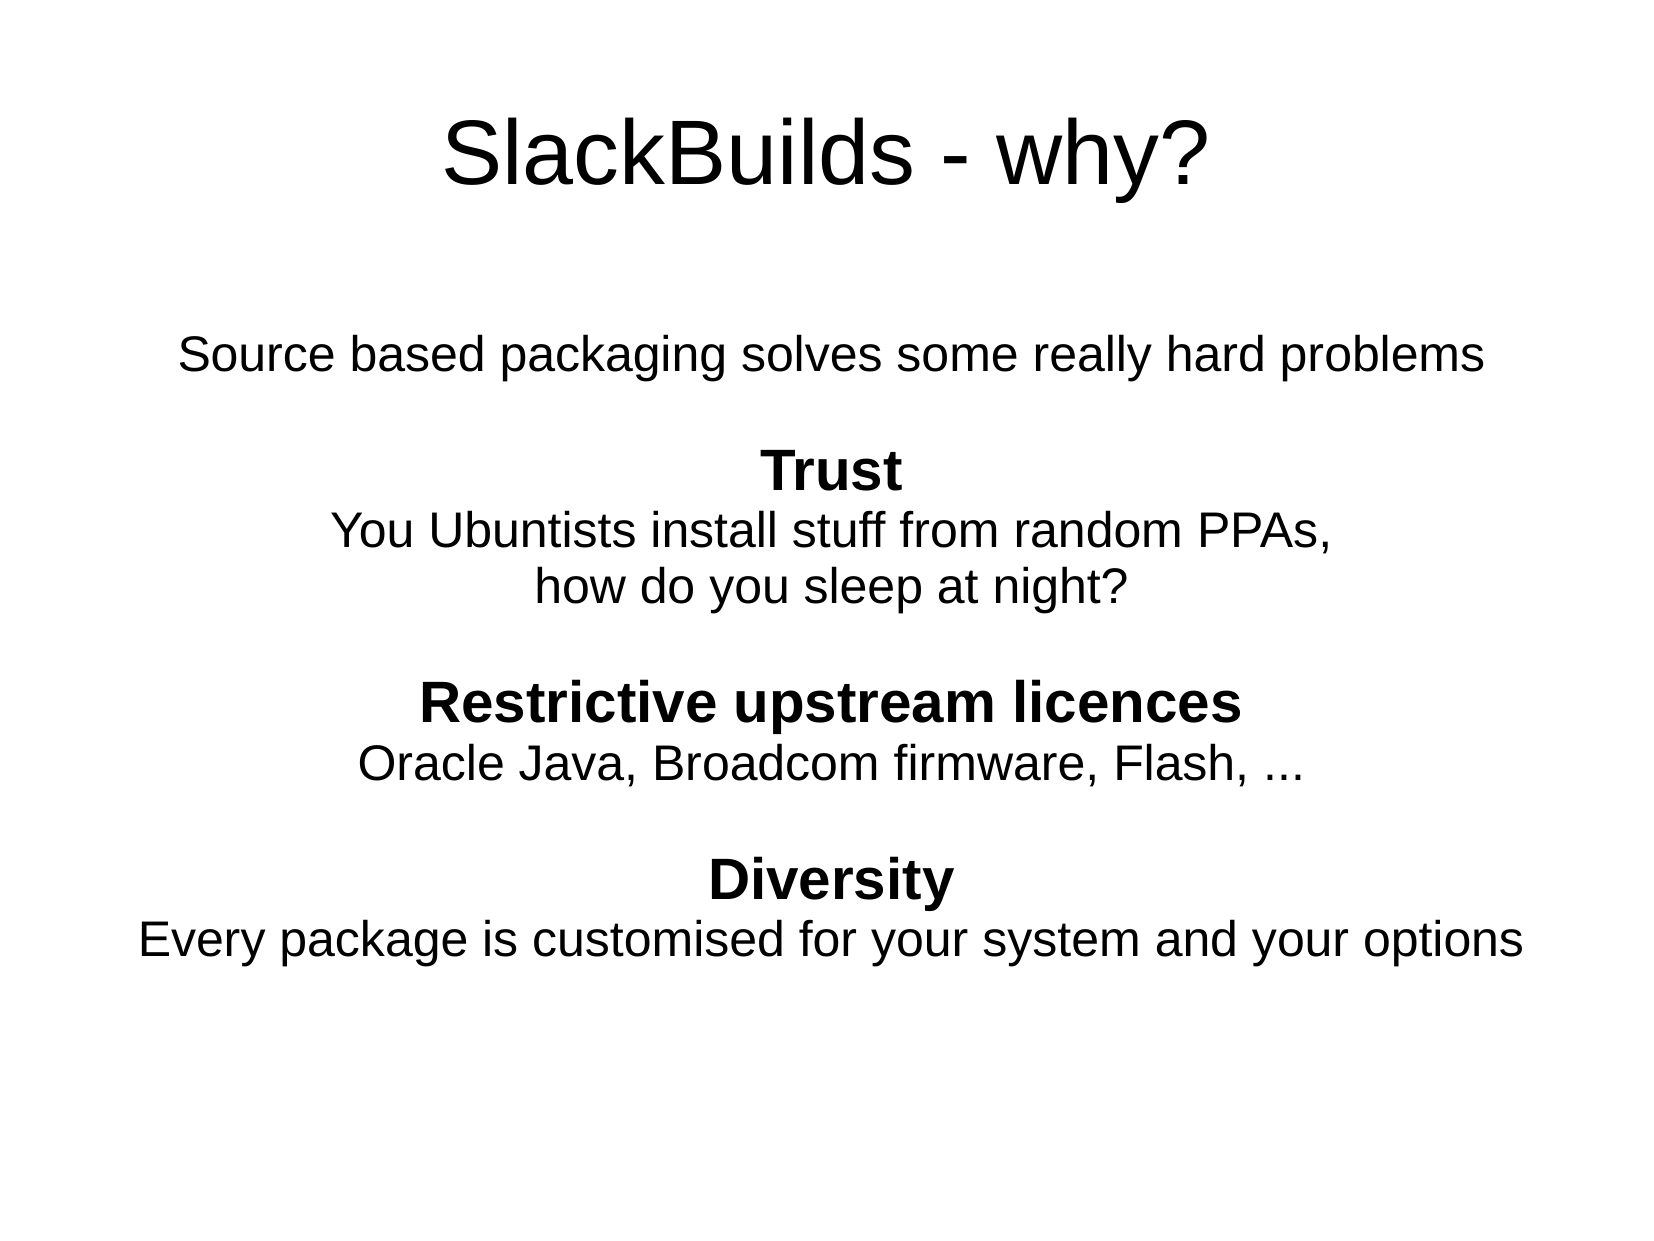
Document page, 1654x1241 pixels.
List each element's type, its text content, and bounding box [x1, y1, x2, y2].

title SlackBuilds - why? [82, 49, 1571, 257]
text_box Source based packaging solves some really hard problems Trust You Ubuntists install stuff from random PPAs, how do you sleep at night? Restrictive upstream licences Oracle Java, Broadcom firmware, Flash, ... Diversity Every package is customised for your system and your options [103, 254, 1560, 1040]
